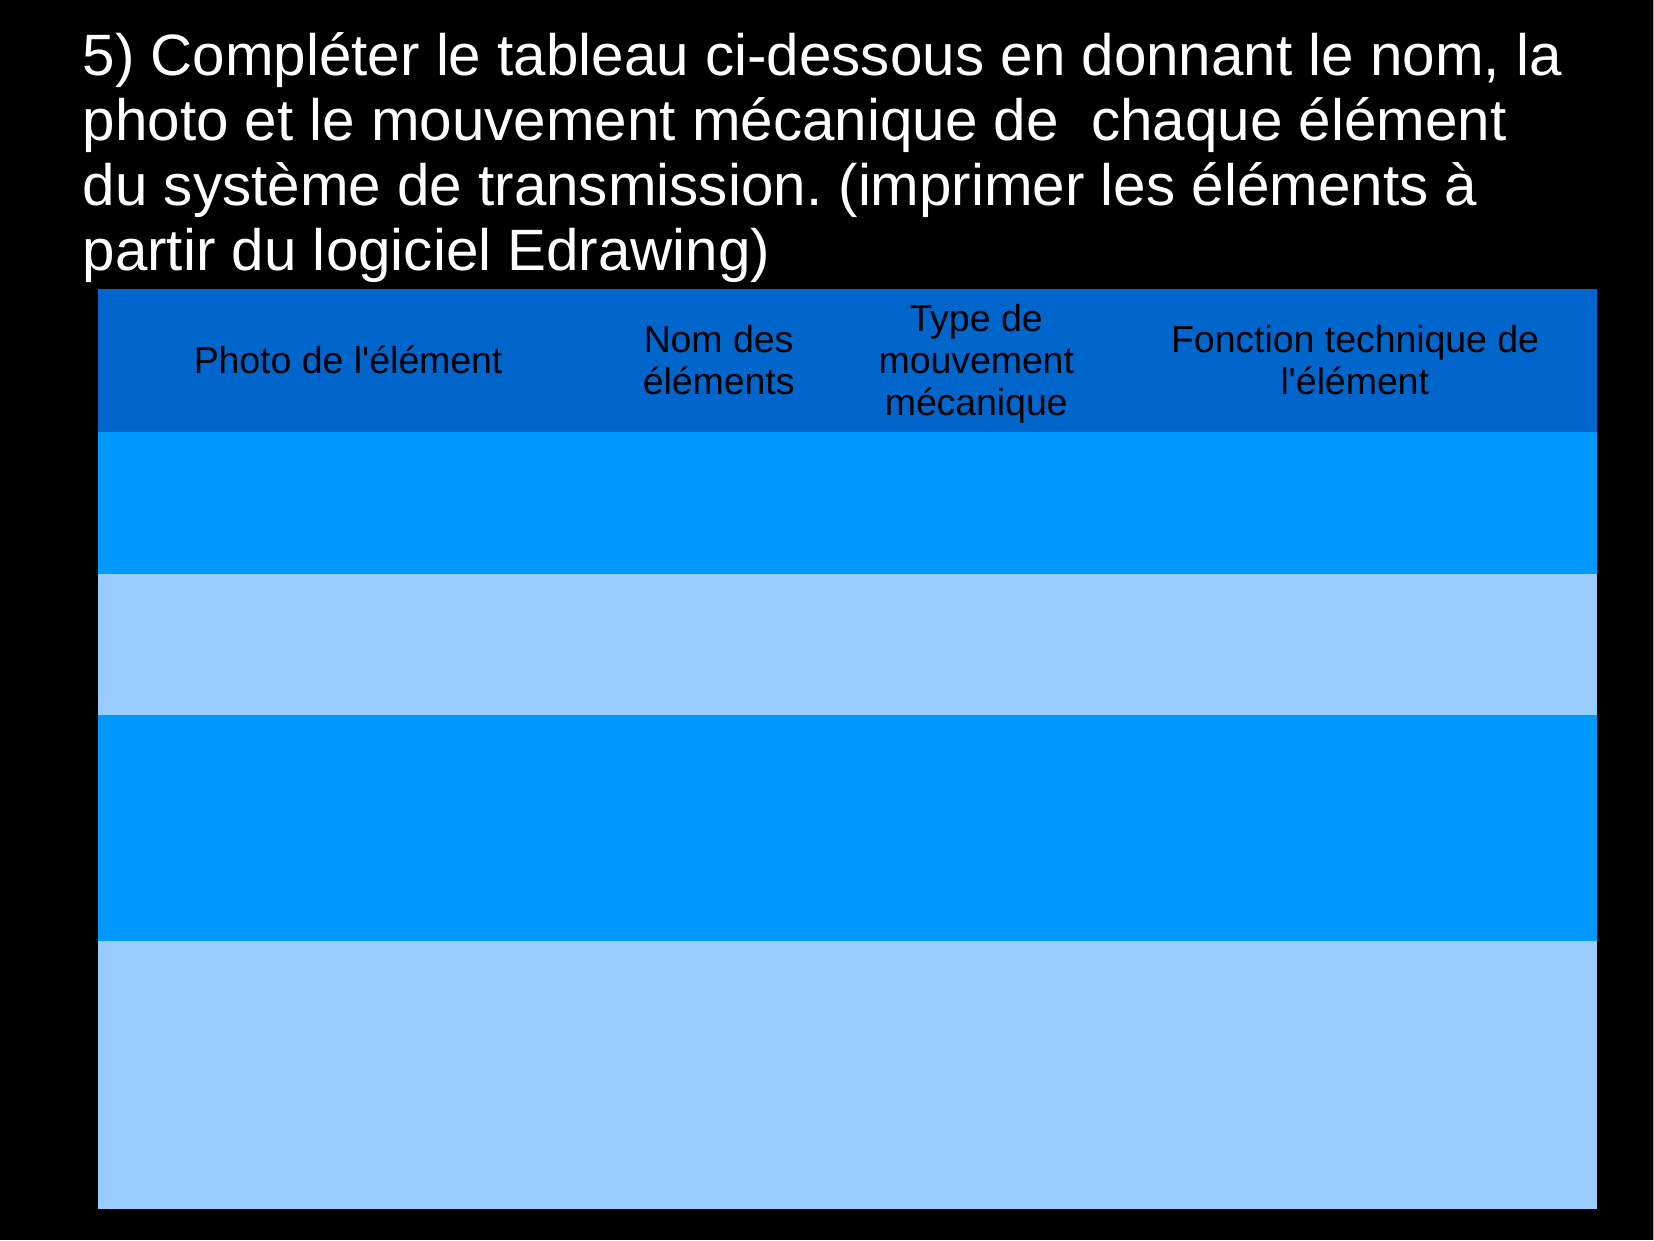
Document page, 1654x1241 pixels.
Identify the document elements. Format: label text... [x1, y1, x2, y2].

table_cell [1113, 715, 1597, 941]
table_header Type de mouvement mécanique [839, 289, 1113, 432]
table_cell [598, 432, 839, 574]
table_cell [598, 715, 839, 941]
table_cell [839, 941, 1113, 1209]
table_cell [1113, 574, 1597, 715]
table_cell [98, 432, 598, 574]
table_cell [98, 941, 598, 1209]
table_cell [839, 574, 1113, 715]
table_header Nom des éléments [598, 289, 839, 432]
table_cell [598, 941, 839, 1209]
table_cell [839, 715, 1113, 941]
table_header Fonction technique de l'élément [1113, 289, 1597, 432]
table_cell [98, 574, 598, 715]
table_cell [1113, 432, 1597, 574]
table_cell [98, 715, 598, 941]
table_cell [839, 432, 1113, 574]
table_cell [1113, 941, 1597, 1209]
table_cell [598, 574, 839, 715]
title 5) Compléter le tableau ci-dessous en donnant le nom, la photo et le mouvement mécanique de chaque élément du système de transmission. (imprimer les éléments à partir du logiciel Edrawing) [82, 23, 1571, 283]
table_header Photo de l'élément [98, 289, 598, 432]
